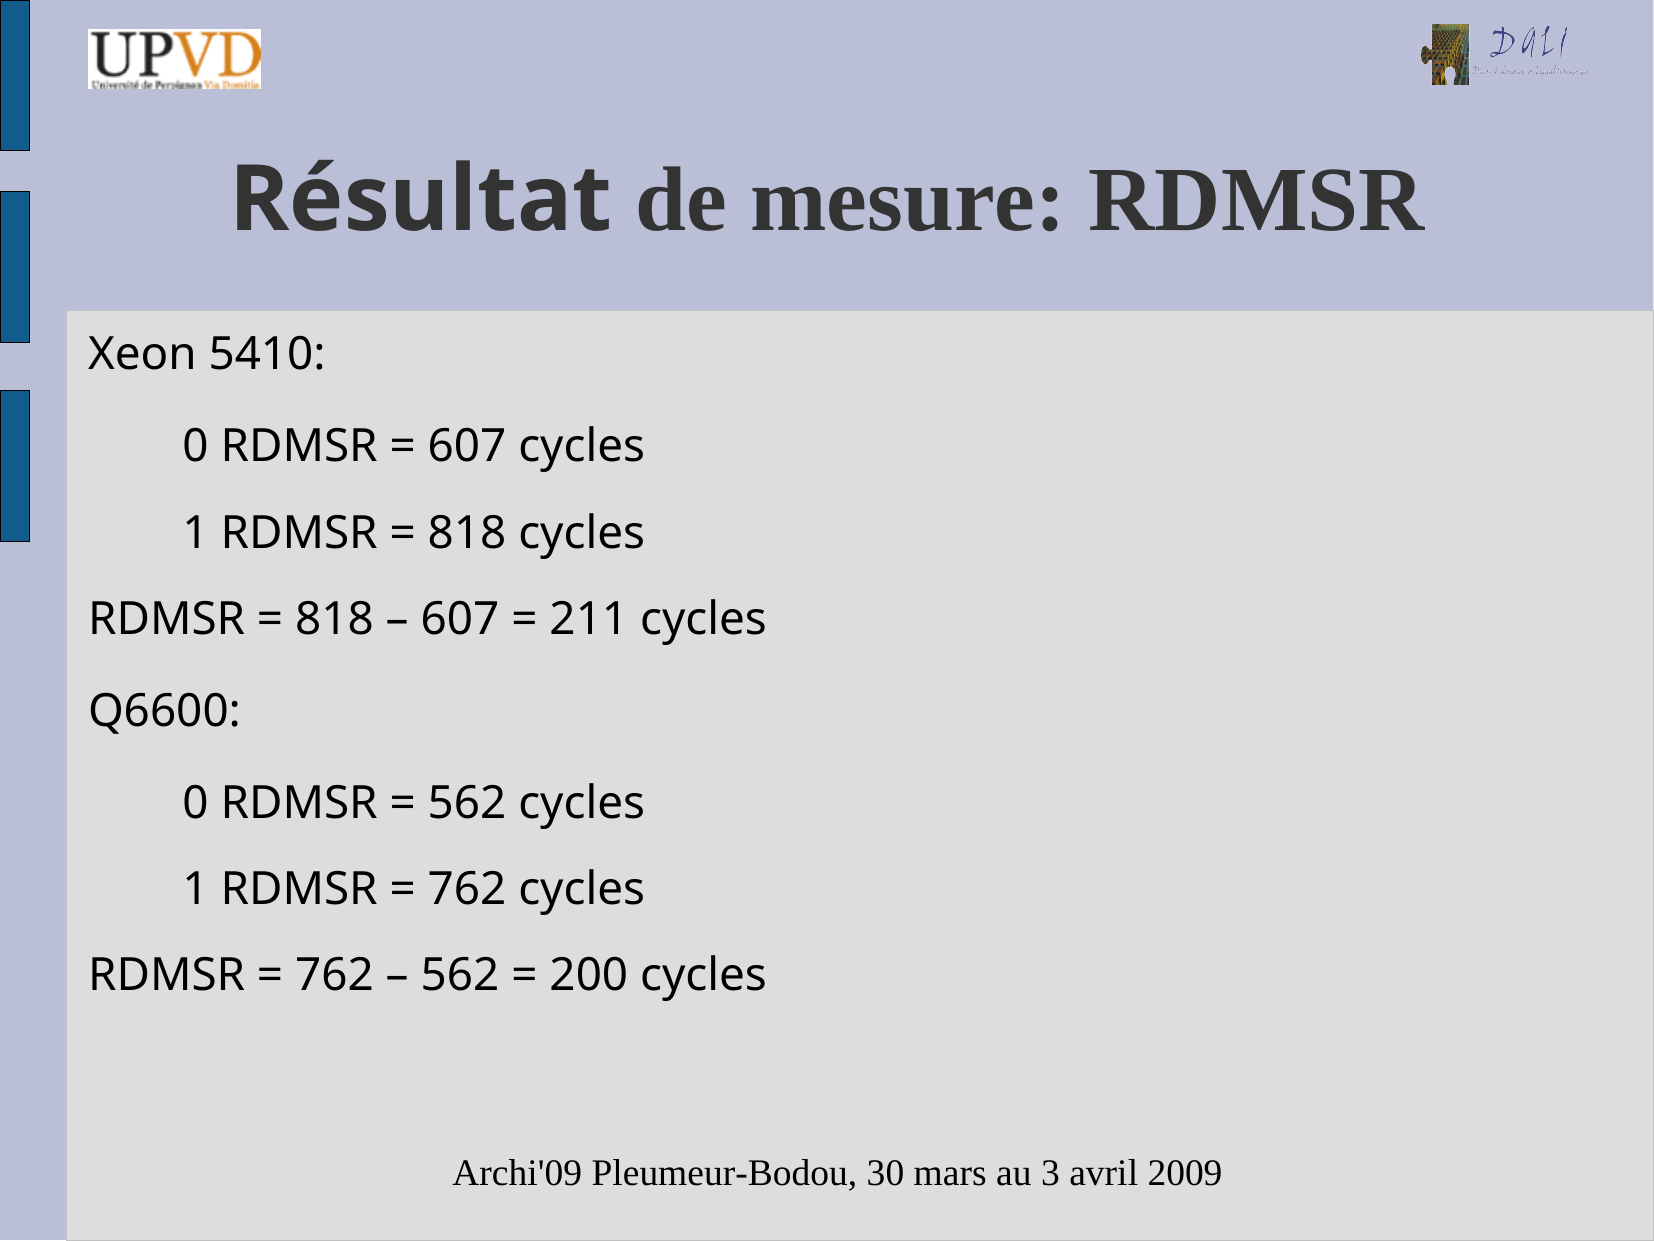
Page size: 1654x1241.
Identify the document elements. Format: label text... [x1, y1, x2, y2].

list Xeon 5410: 0 RDMSR = 607 cycles 1 RDMSR = 818 cycles RDMSR = 818 – 607 = 211 cycles Q6600: 0 RDMSR = 562 cycles 1 RDMSR = 762 cycles RDMSR = 762 – 562 = 200 cycles [88, 320, 1563, 1126]
title Résultat de mesure: RDMSR [121, 91, 1534, 299]
picture [1420, 24, 1593, 85]
text_box Archi'09 Pleumeur-Bodou, 30 mars au 3 avril 2009 [452, 1151, 1226, 1204]
picture [88, 29, 261, 89]
